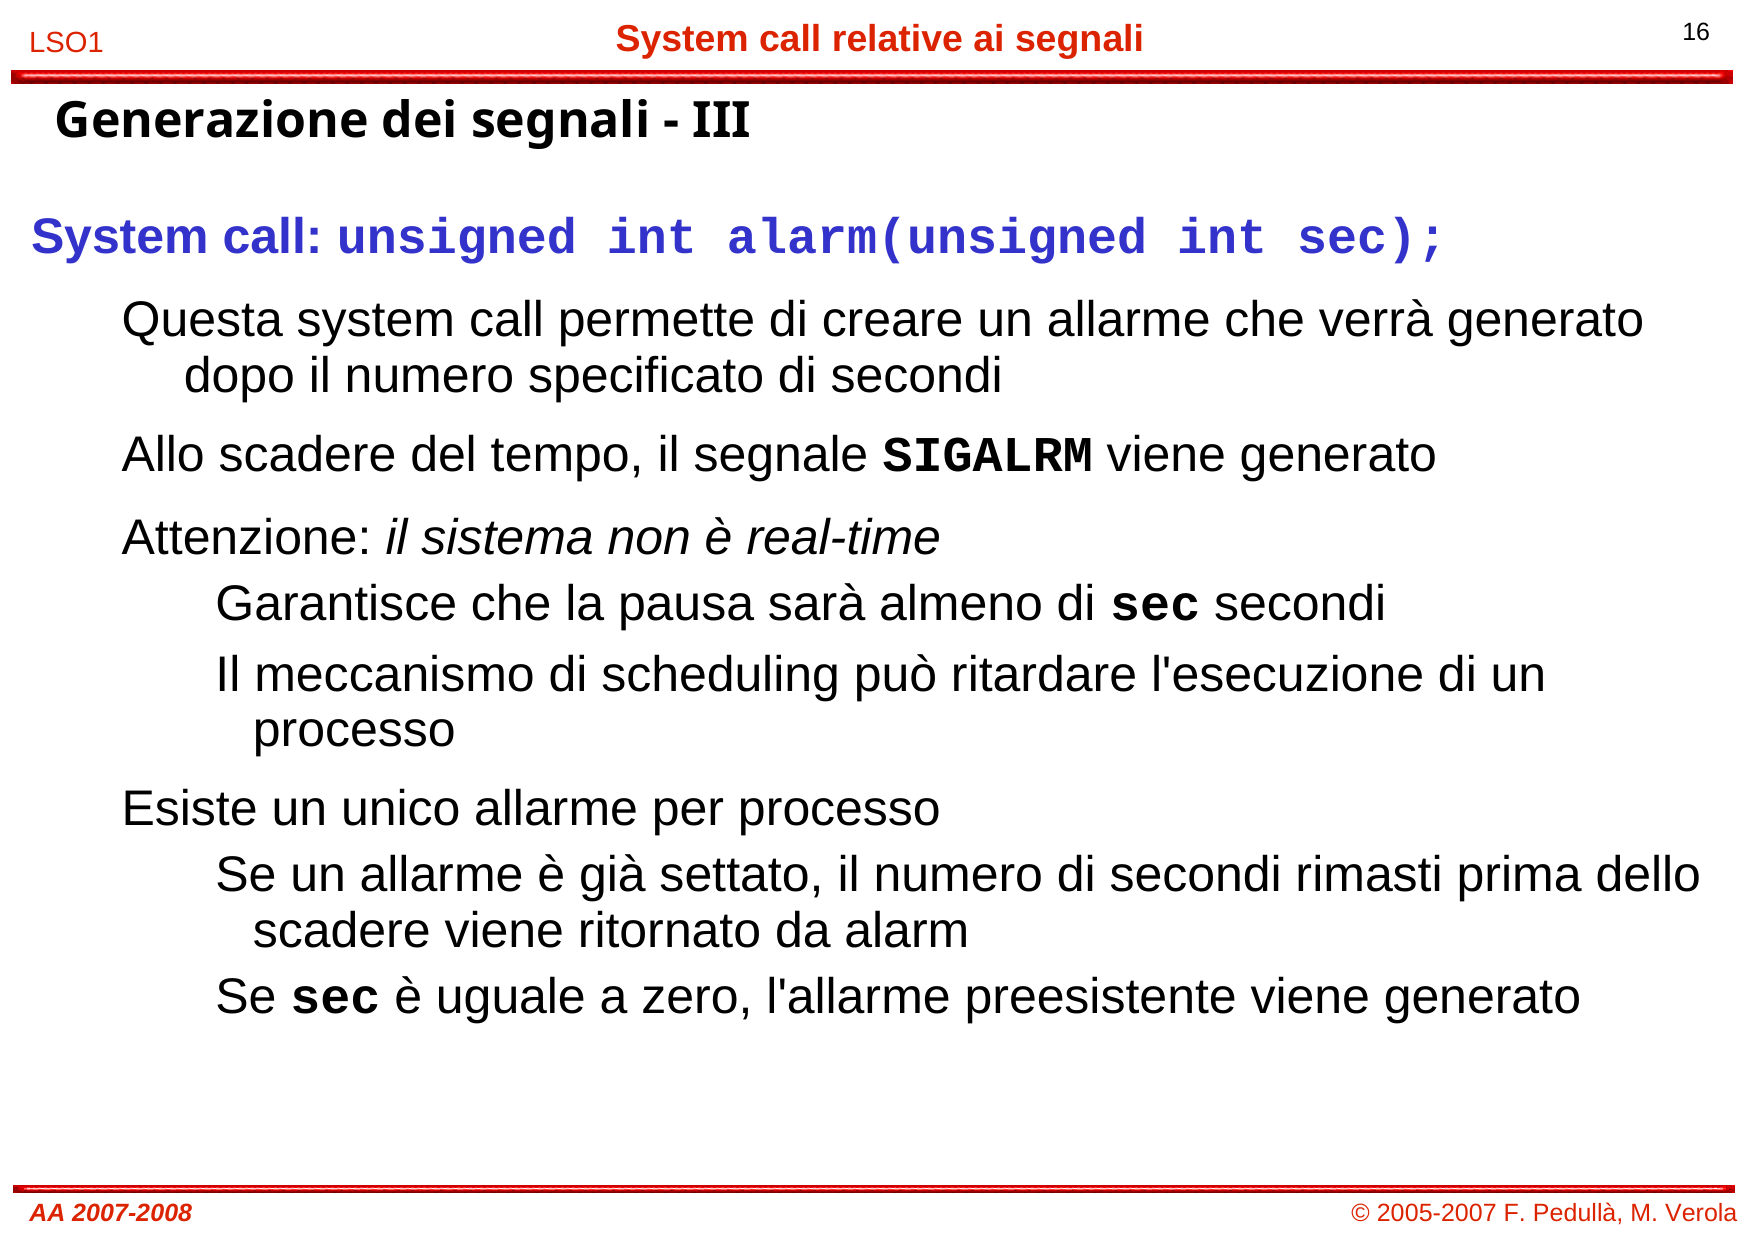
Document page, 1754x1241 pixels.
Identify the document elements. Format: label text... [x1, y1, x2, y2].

title Generazione dei segnali - III [40, 72, 1714, 168]
picture [13, 1185, 1735, 1193]
list System call: unsigned int alarm(unsigned int sec); Questa system call permette di creare un allarme che verrà generato dopo il numero specificato di secondi Allo scadere del tempo, il segnale SIGALRM viene generato Attenzione: il sistema non è real-time Garantisce che la pausa sarà almeno di sec secondi Il meccanismo di scheduling può ritardare l'esecuzione di un processo Esiste un unico allarme per processo Se un allarme è già settato, il numero di secondi rimasti prima dello scadere viene ritornato da alarm Se sec è uguale a zero, l'allarme preesistente viene generato [13, 200, 1737, 1155]
picture [11, 70, 1733, 84]
